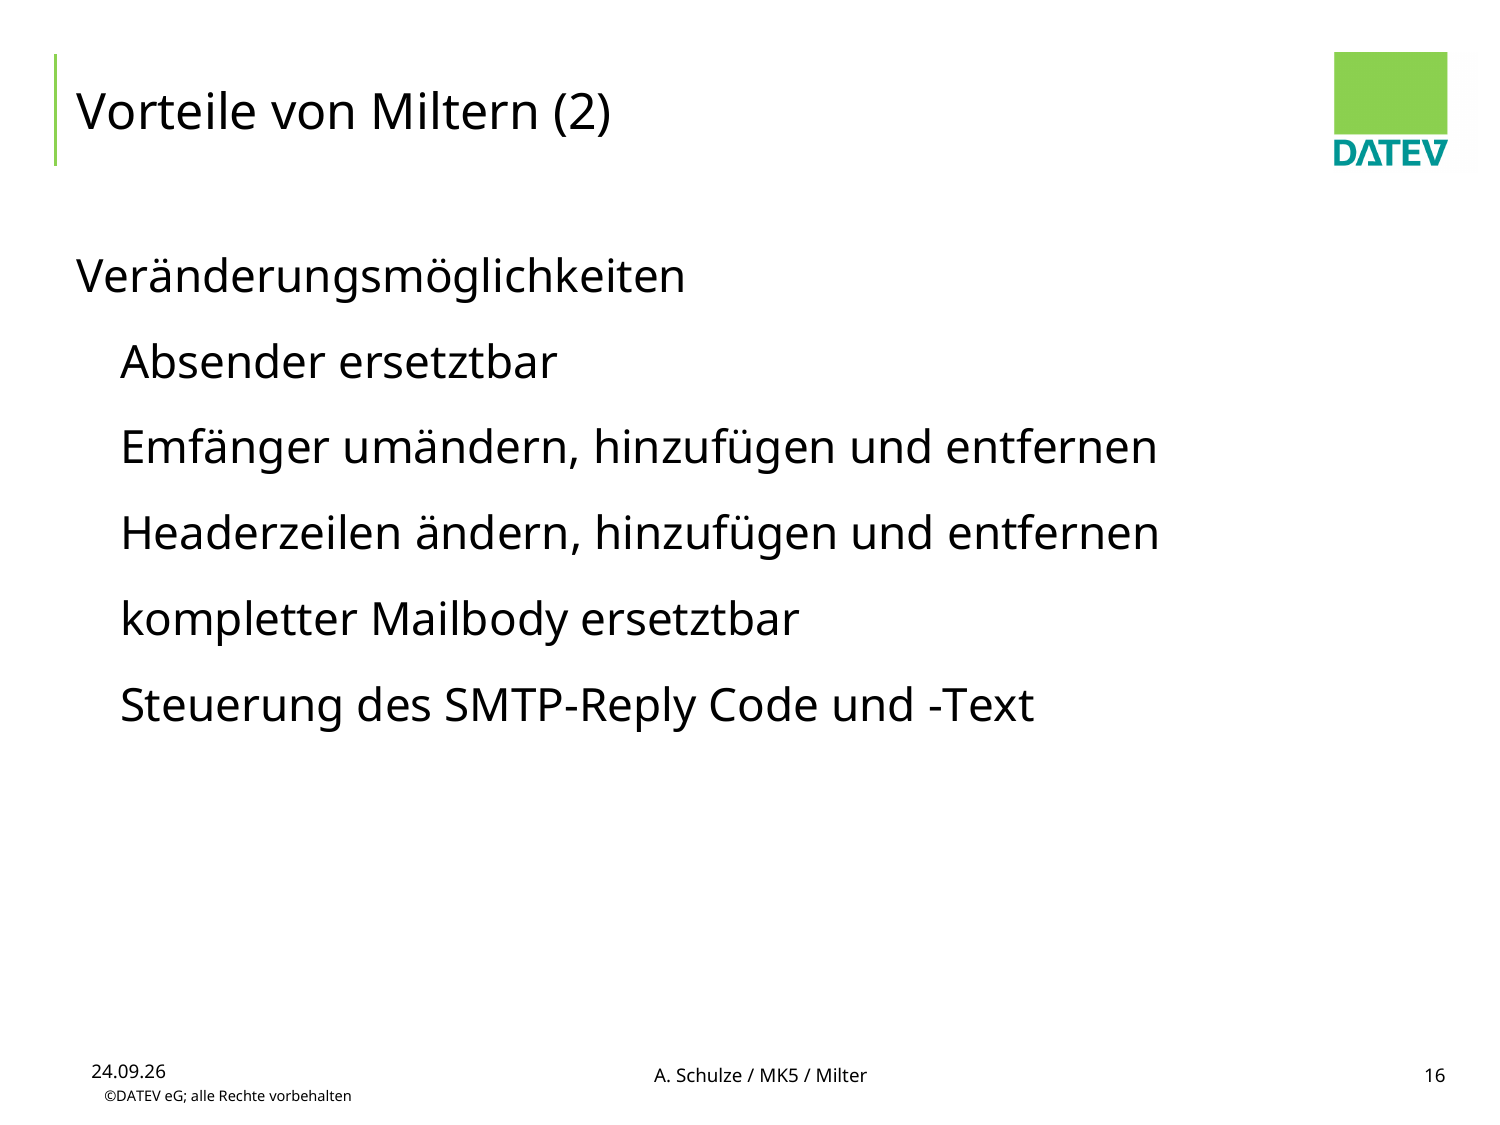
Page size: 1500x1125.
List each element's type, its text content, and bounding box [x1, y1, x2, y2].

picture [1333, 52, 1478, 173]
title Vorteile von Miltern (2) [76, 46, 1235, 174]
list Veränderungsmöglichkeiten Absender ersetztbar Emfänger umändern, hinzufügen und entfernen Headerzeilen ändern, hinzufügen und entfernen kompletter Mailbody ersetztbar Steuerung des SMTP-Reply Code und -Text [76, 243, 1447, 1026]
